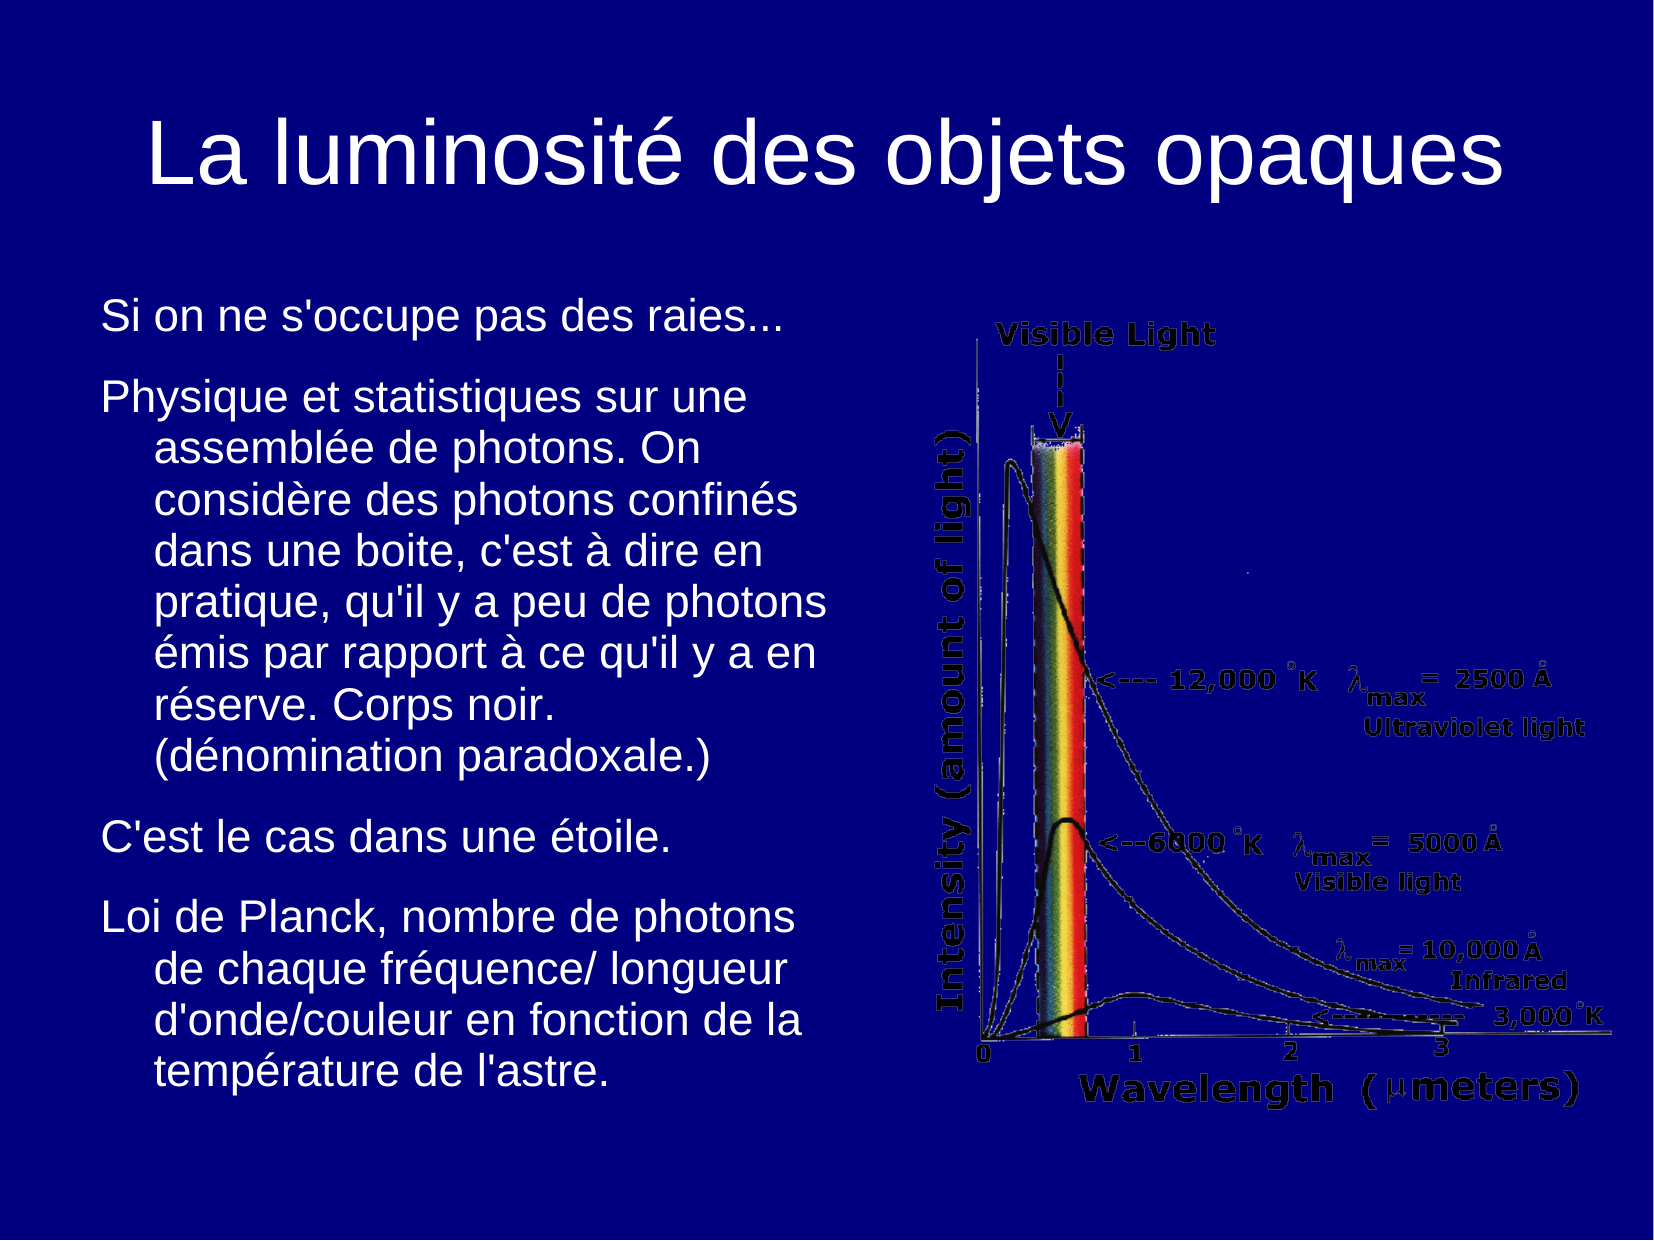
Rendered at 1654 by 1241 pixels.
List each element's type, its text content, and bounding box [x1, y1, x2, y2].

picture [915, 295, 1625, 1115]
title La luminosité des objets opaques [82, 49, 1571, 257]
list Si on ne s'occupe pas des raies... Physique et statistiques sur une assemblée de photons. On considère des photons confinés dans une boite, c'est à dire en pratique, qu'il y a peu de photons émis par rapport à ce qu'il y a en réserve. Corps noir. (dénomination paradoxale.) C'est le cas dans une étoile. Loi de Planck, nombre de photons de chaque fréquence/ longueur d'onde/couleur en fonction de la température de l'astre. [82, 290, 857, 1109]
